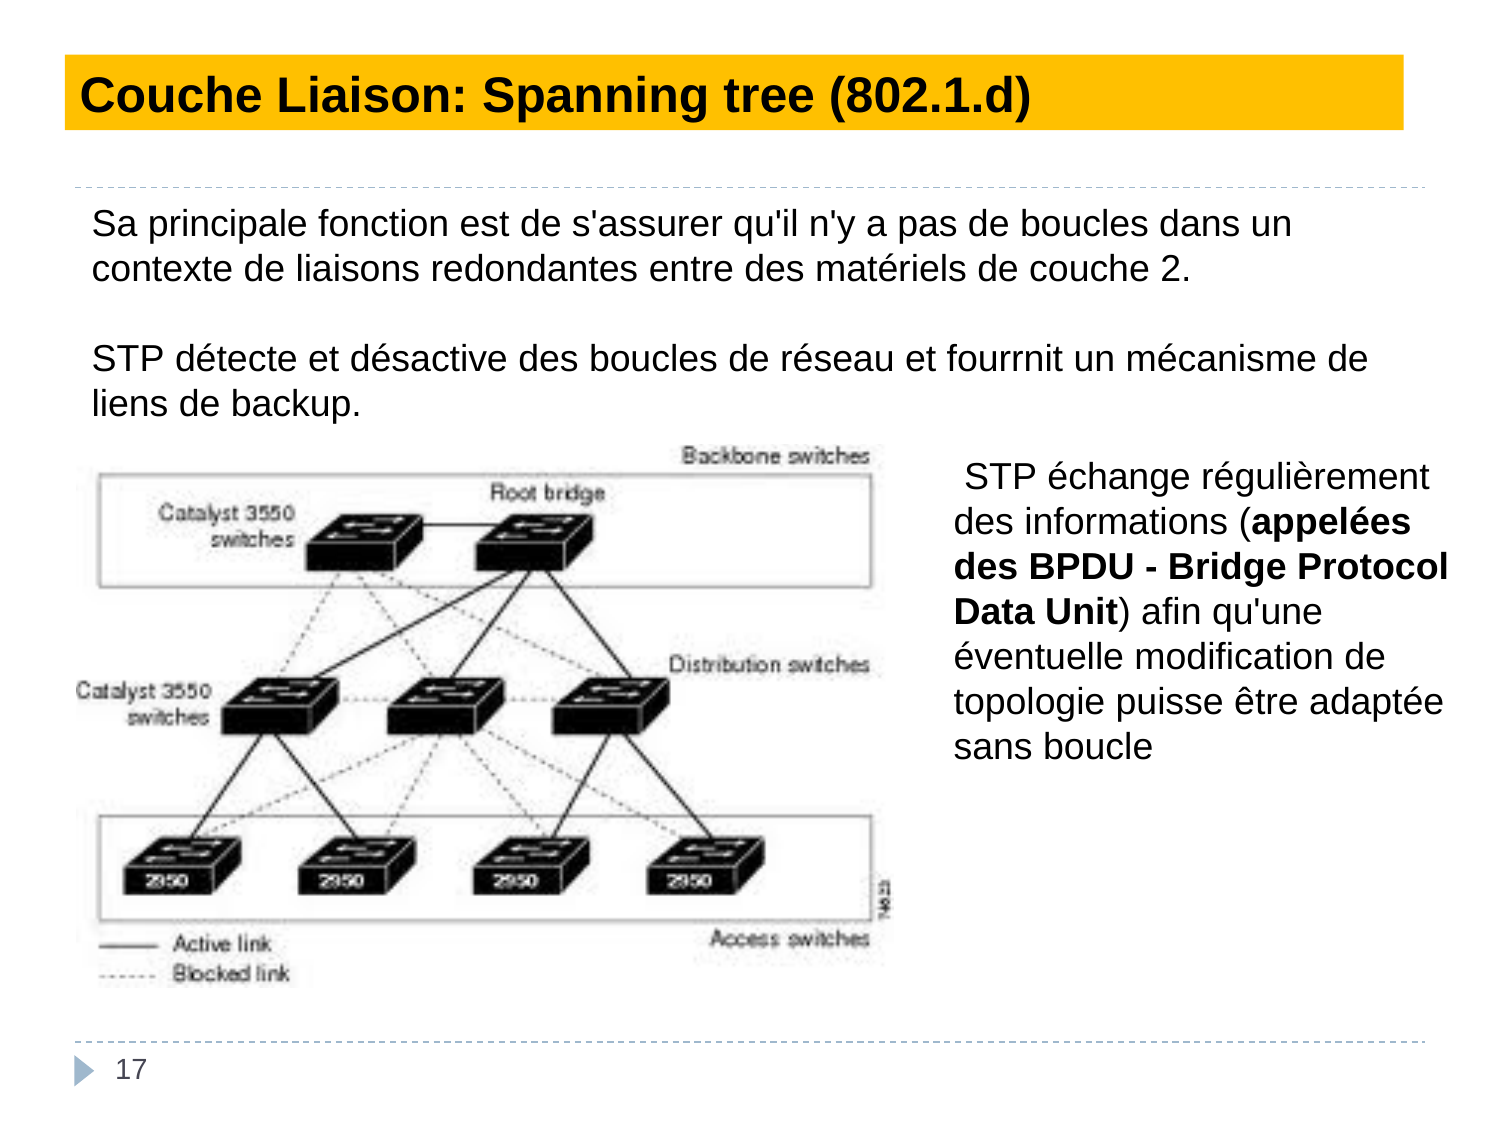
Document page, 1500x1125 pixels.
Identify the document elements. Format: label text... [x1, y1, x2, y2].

text_box Couche Liaison: Spanning tree (802.1.d) [64, 54, 1404, 131]
text_box Sa principale fonction est de s'assurer qu'il n'y a pas de boucles dans un contexte de liaisons redondantes entre des matériels de couche 2. STP détecte et désactive des boucles de réseau et fourrnit un mécanisme de liens de backup. [76, 191, 1424, 432]
picture [76, 444, 894, 988]
text_box STP échange régulièrement des informations (appelées des BPDU - Bridge Protocol Data Unit) afin qu'une éventuelle modification de topologie puisse être adaptée sans boucle [938, 444, 1471, 775]
text_box 22 [100, 1042, 426, 1103]
